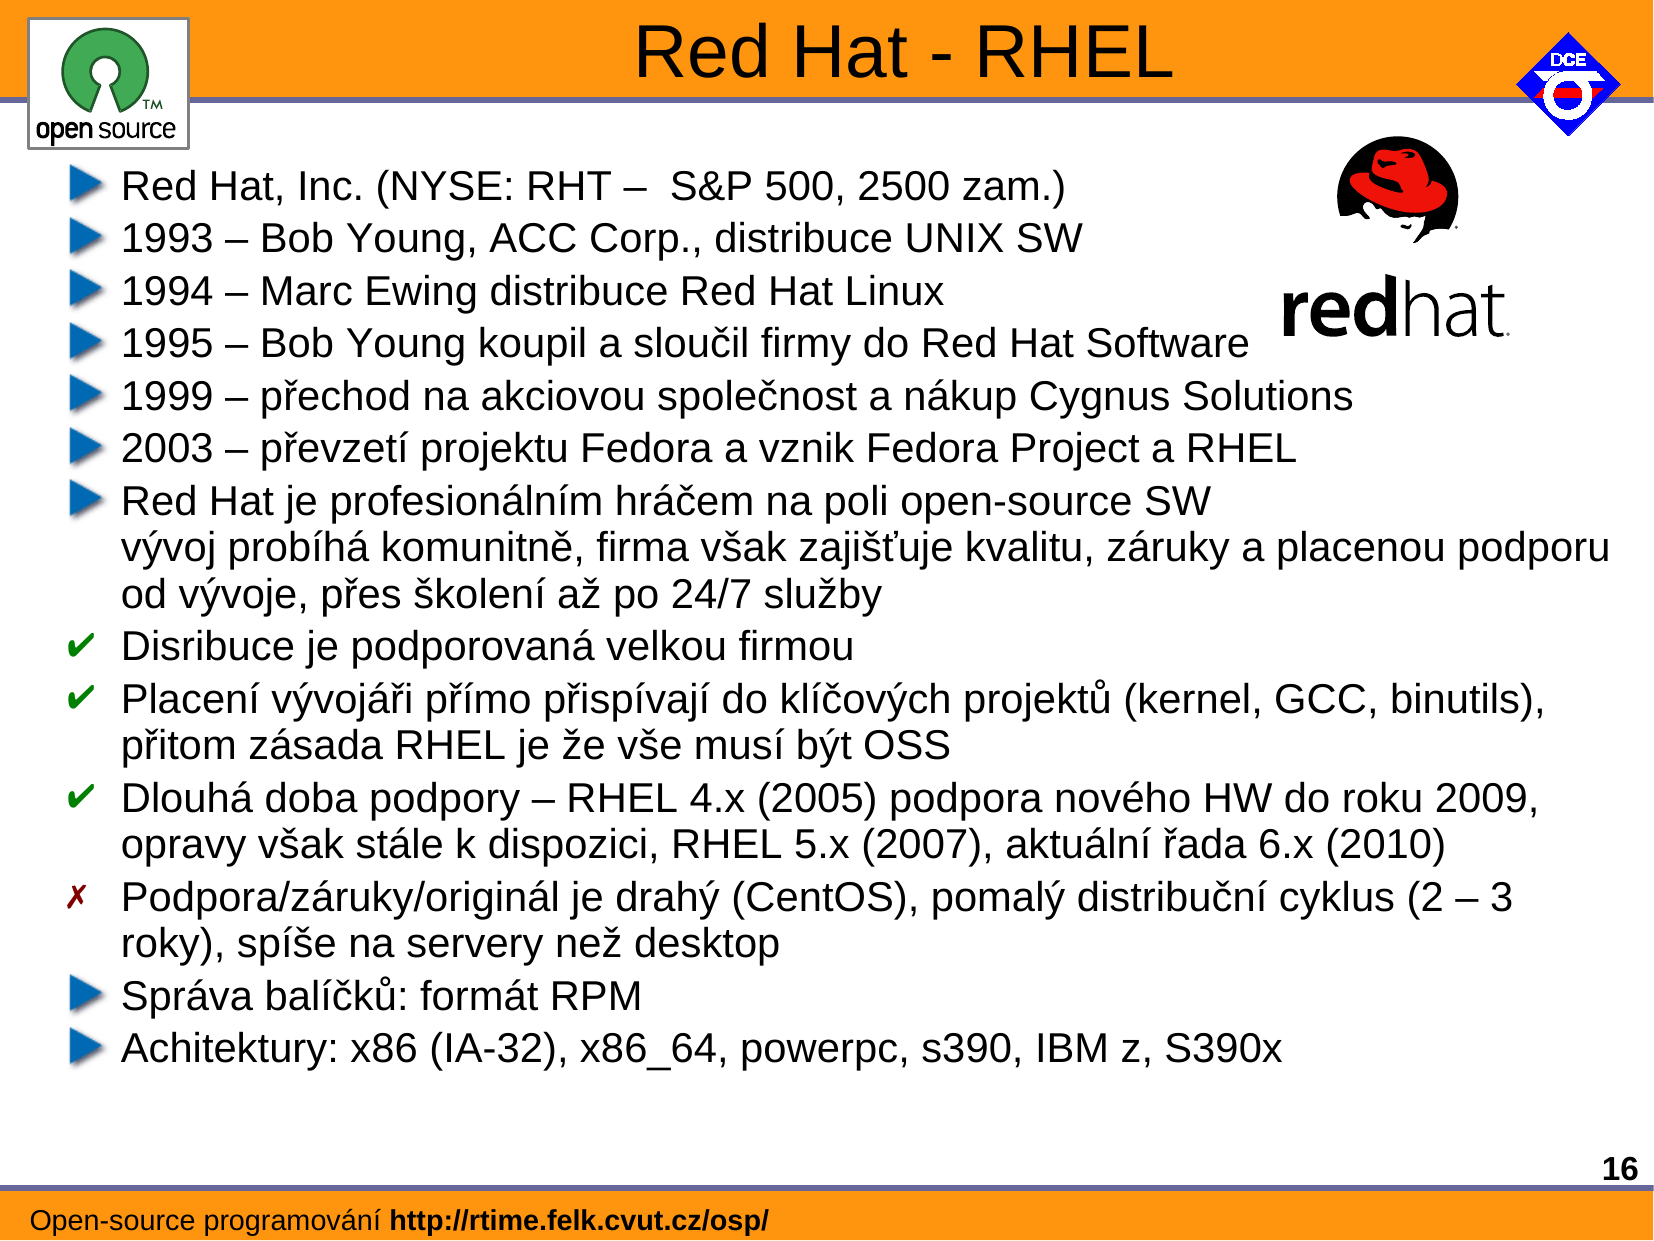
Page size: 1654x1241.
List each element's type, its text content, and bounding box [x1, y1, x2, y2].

text_box [1405, 279, 1439, 336]
title Red Hat - RHEL [178, 4, 1631, 98]
text_box [1354, 273, 1397, 337]
text_box [1337, 136, 1459, 258]
list Red Hat, Inc. (NYSE: RHT – S&P 500, 2500 zam.) 1993 – Bob Young, ACC Corp., distribuce UNIX SW 1994 – Marc Ewing distribuce Red Hat Linux 1995 – Bob Young koupil a sloučil firmy do Red Hat Software 1999 – přechod na akciovou společnost a nákup Cygnus Solutions 2003 – převzetí projektu Fedora a vznik Fedora Project a RHEL Red Hat je profesionálním hráčem na poli open-source SW vývoj probíhá komunitně, firma však zajišťuje kvalitu, záruky a placenou podporu od vývoje, přes školení až po 24/7 služby Disribuce je podporovaná velkou firmou Placení vývojáři přímo přispívají do klíčových projektů (kernel, GCC, binutils), přitom zásada RHEL je že vše musí být OSS Dlouhá doba podpory – RHEL 4.x (2005) podpora nového HW do roku 2009, opravy však stále k dispozici, RHEL 5.x (2007), aktuální řada 6.x (2010) Podpora/záruky/originál je drahý (CentOS), pomalý distribuční cyklus (2 – 3 roky), spíše na servery než desktop Správa balíčků: formát RPM Achitektury: x86 (IA-32), x86_64, powerpc, s390, IBM z, S390x [49, 162, 1613, 1172]
text_box [1481, 284, 1505, 337]
text_box [1446, 292, 1477, 337]
text_box [1310, 292, 1350, 337]
text_box [1283, 292, 1308, 336]
